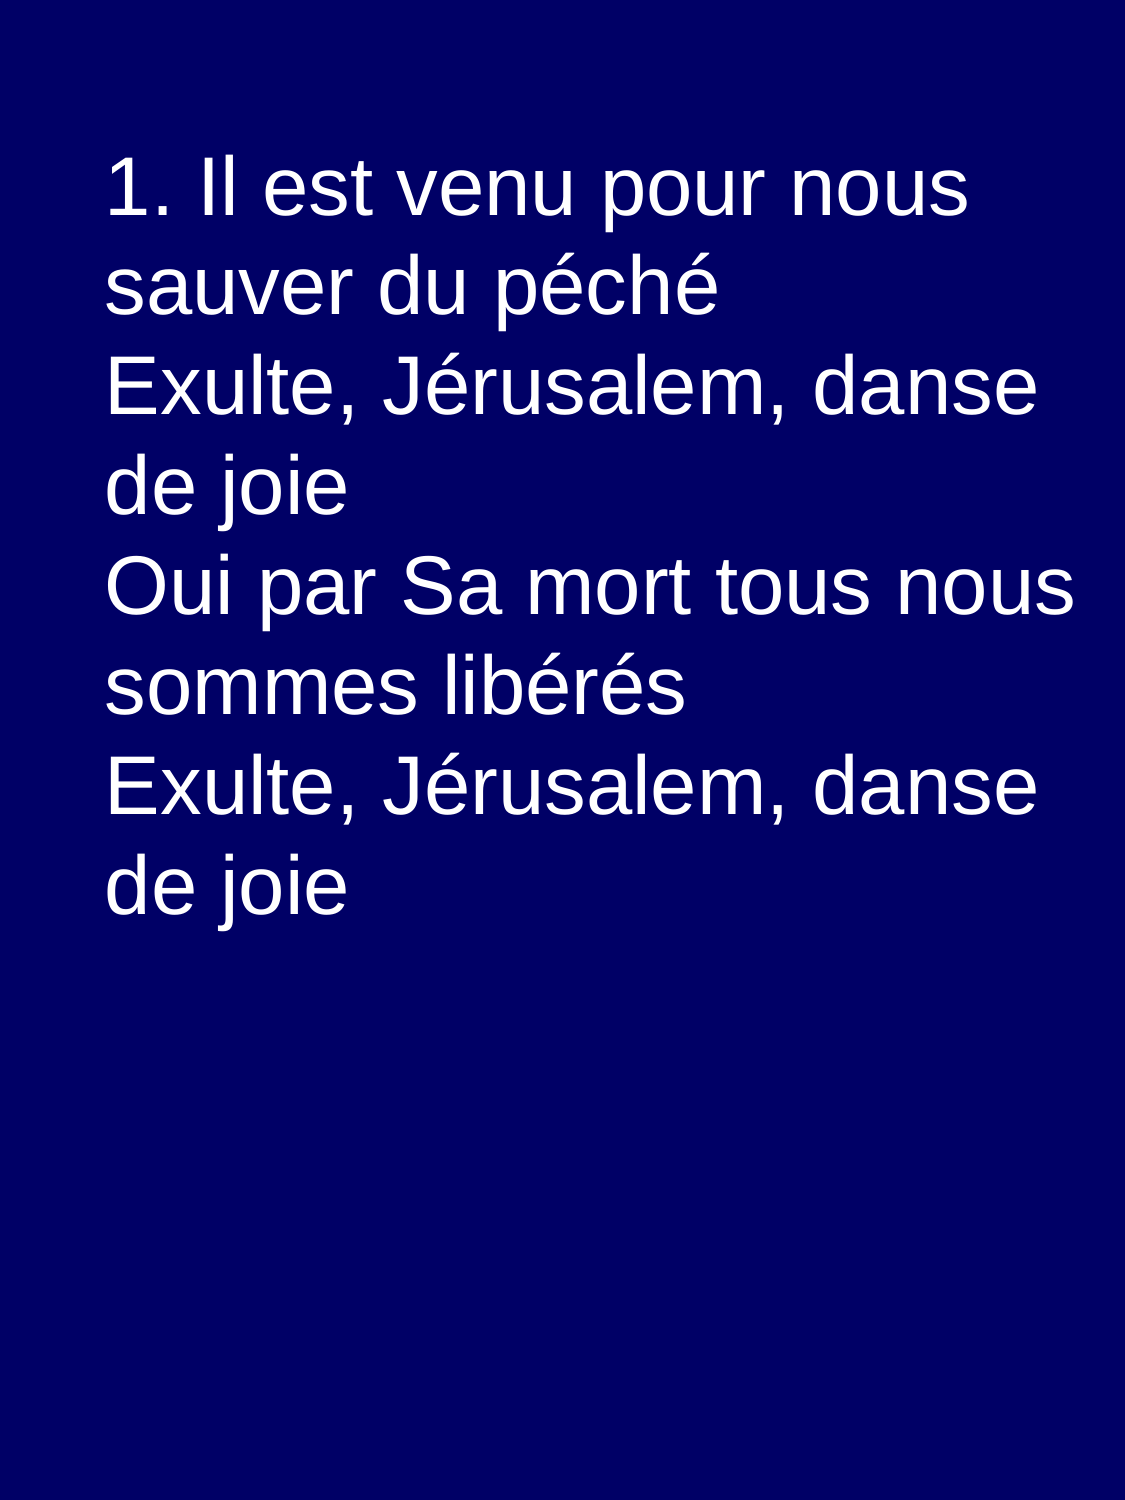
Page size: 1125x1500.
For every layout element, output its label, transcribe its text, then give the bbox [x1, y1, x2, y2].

text_box 1. Il est venu pour nous sauver du péché Exulte, Jérusalem, danse de joie Oui par Sa mort tous nous sommes libérés Exulte, Jérusalem, danse de joie [90, 123, 1094, 940]
